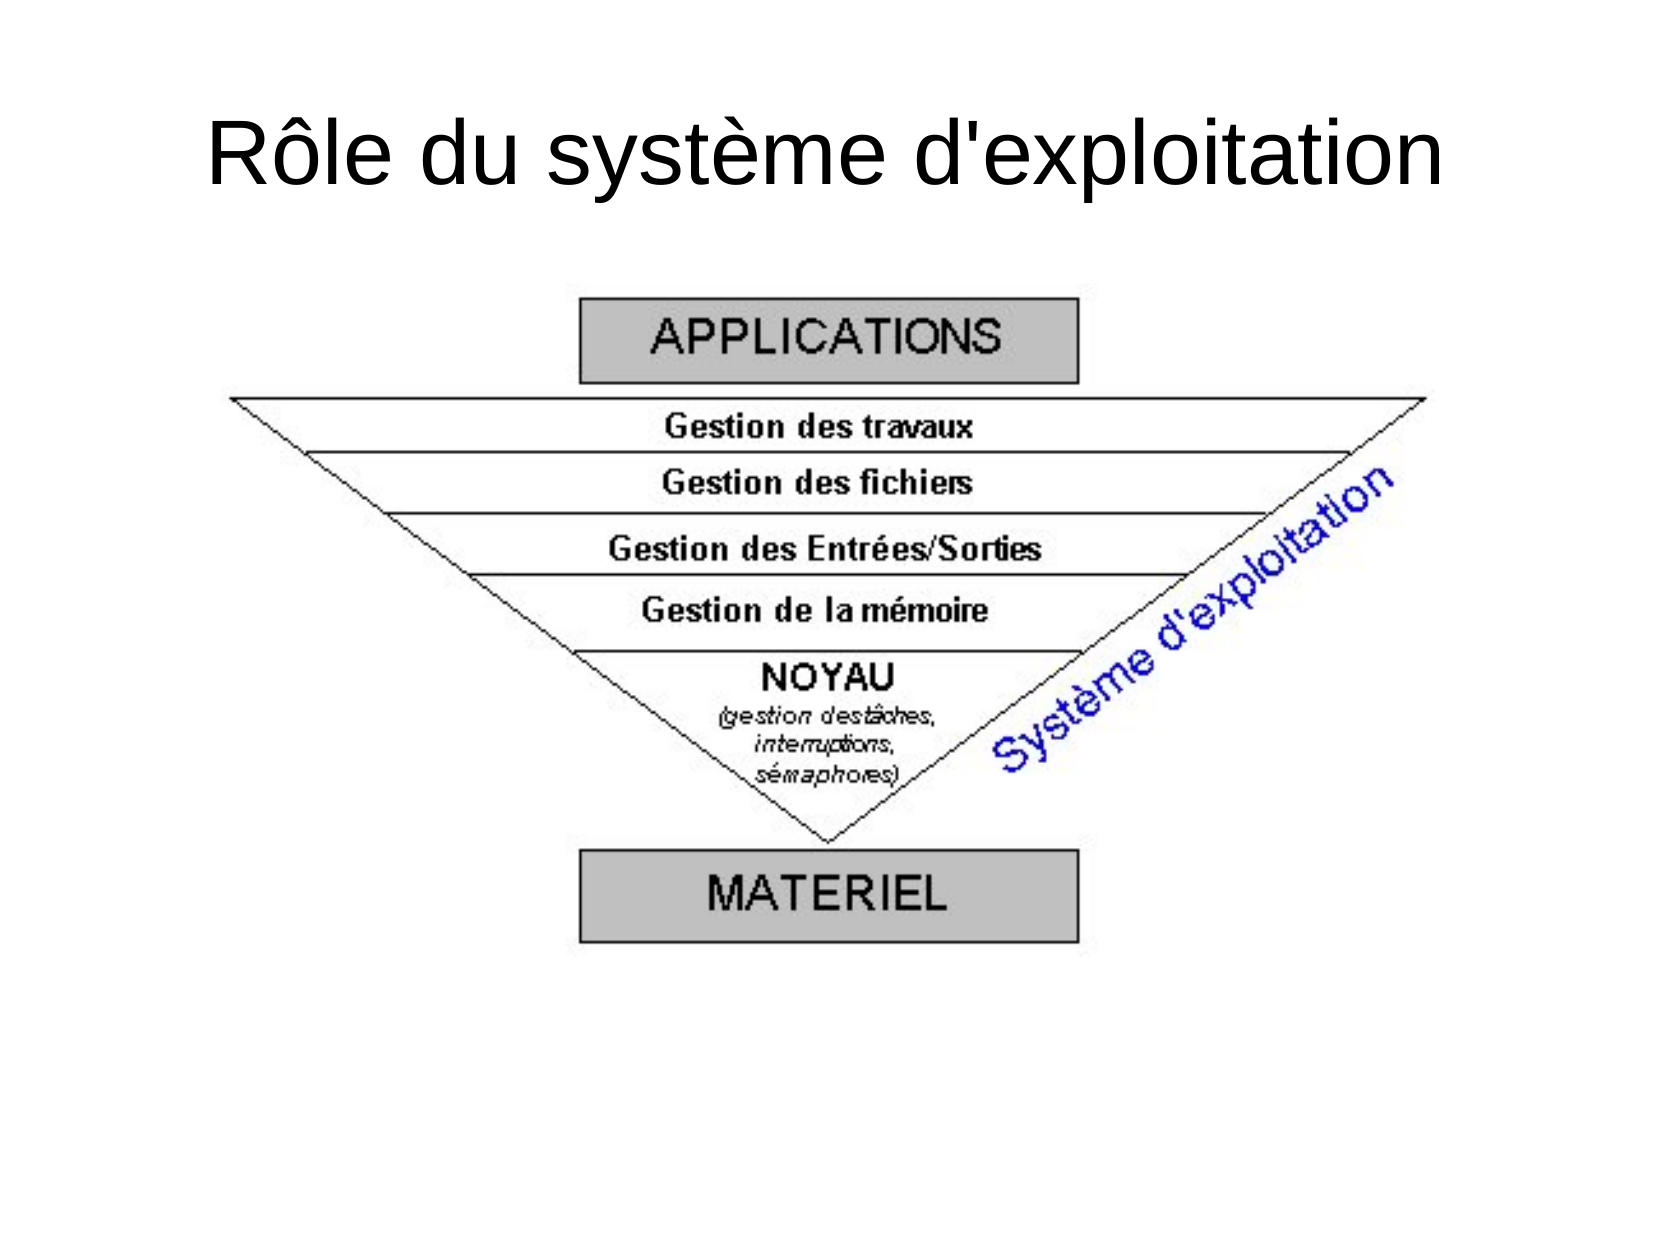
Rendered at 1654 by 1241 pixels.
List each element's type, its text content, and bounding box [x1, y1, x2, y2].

title Rôle du système d'exploitation [82, 49, 1571, 257]
picture [220, 283, 1435, 957]
